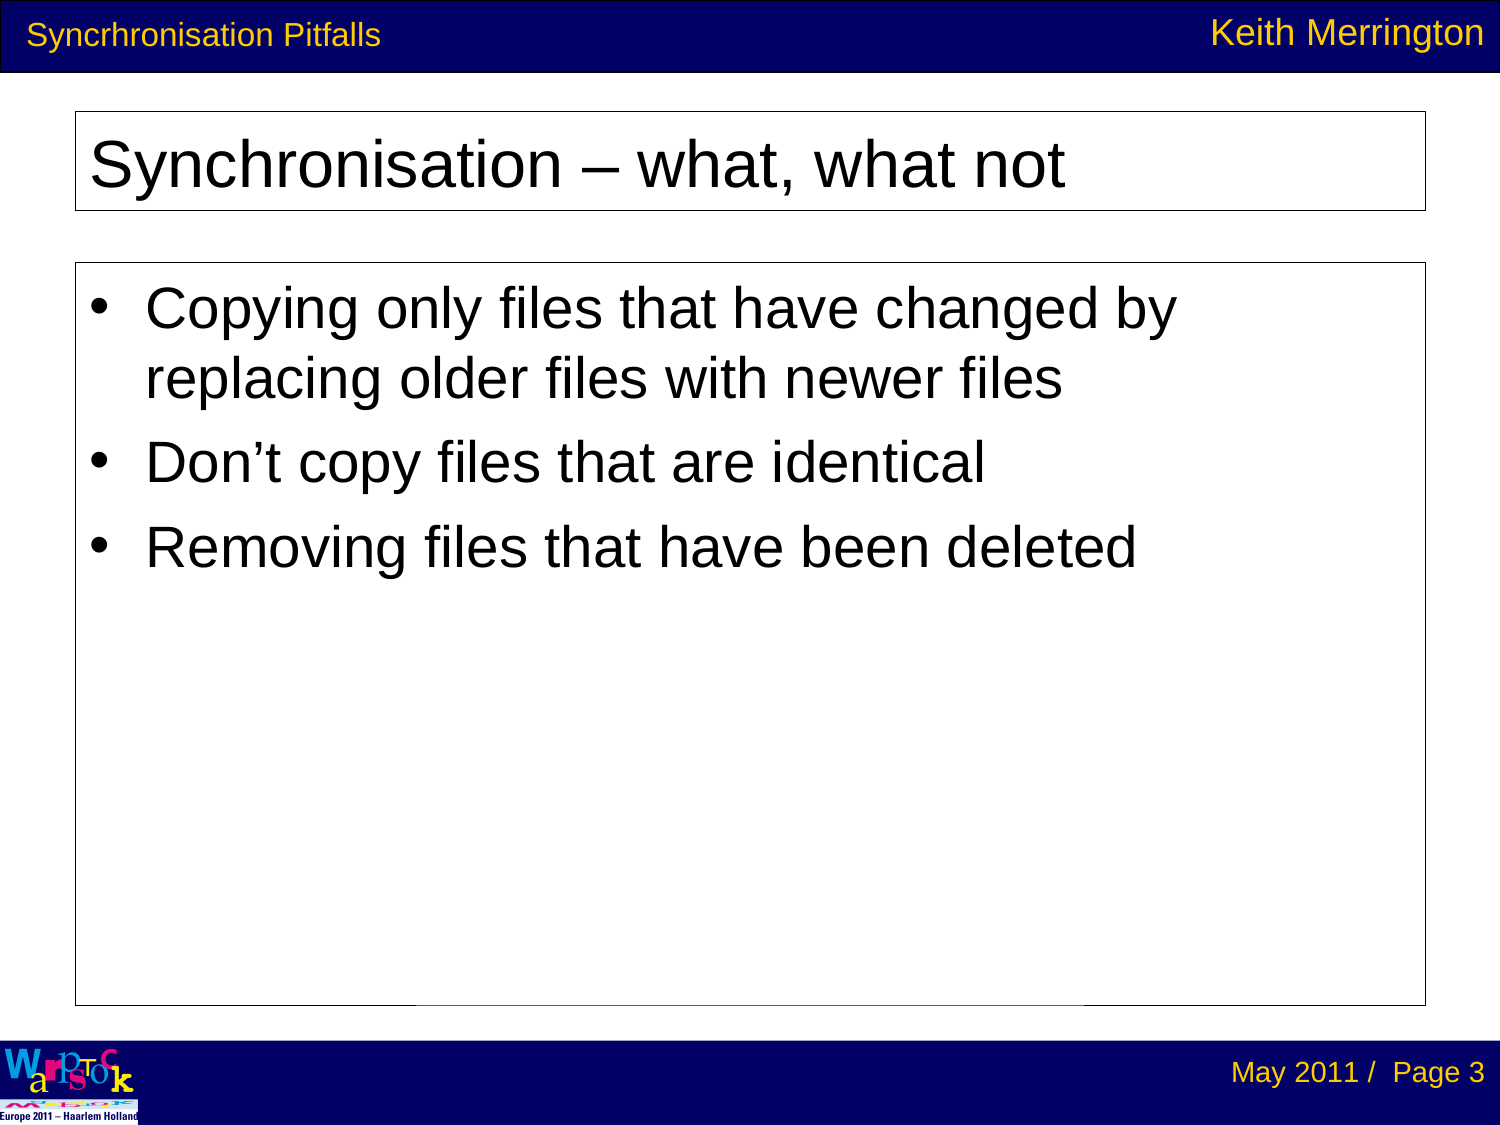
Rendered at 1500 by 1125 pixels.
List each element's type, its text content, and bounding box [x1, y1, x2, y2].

picture [0, 1042, 138, 1125]
title Synchronisation – what, what not [75, 111, 1426, 211]
list Copying only files that have changed by replacing older files with newer files Don’t copy files that are identical Removing files that have been deleted [75, 262, 1426, 1006]
